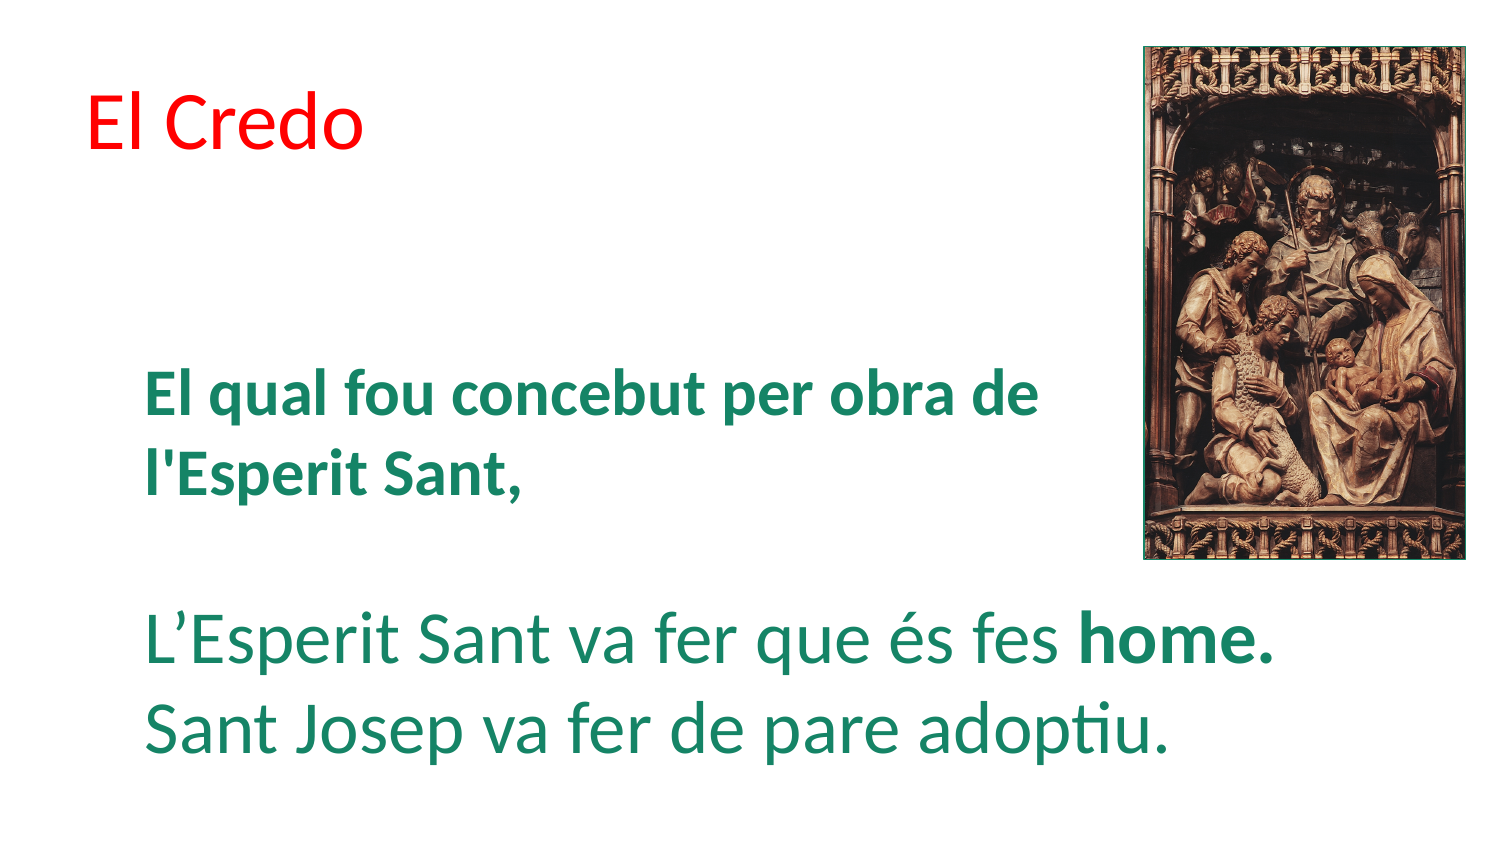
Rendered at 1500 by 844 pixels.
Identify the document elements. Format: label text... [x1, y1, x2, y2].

picture [1144, 47, 1465, 559]
text_box El qual fou concebut per obra de l'Esperit Sant, L’Esperit Sant va fer que és fes home. Sant Josep va fer de pare adoptiu. [130, 341, 1430, 767]
text_box El Credo [70, 59, 638, 158]
